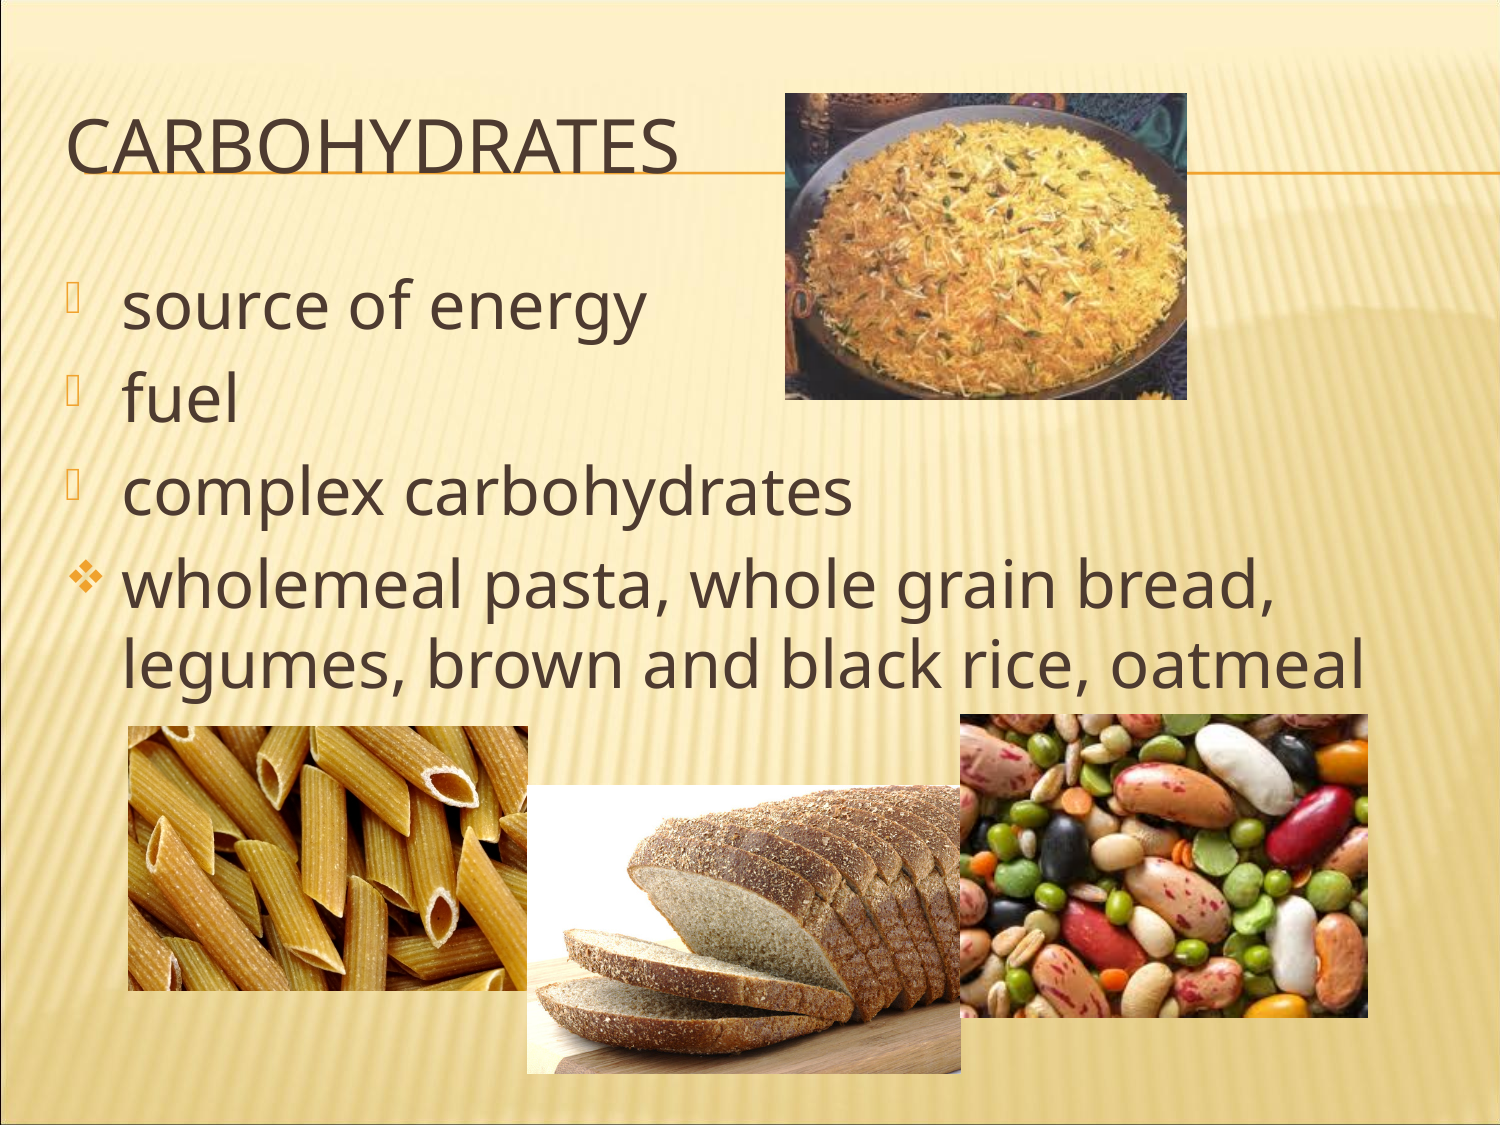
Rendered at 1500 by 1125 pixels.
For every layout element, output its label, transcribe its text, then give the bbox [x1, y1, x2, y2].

title carbohydrates [50, 75, 1475, 213]
list source of energy fuel complex carbohydrates wholemeal pasta, whole grain bread, legumes, brown and black rice, oatmeal [50, 254, 1475, 998]
picture [0, 0, 1500, 1125]
